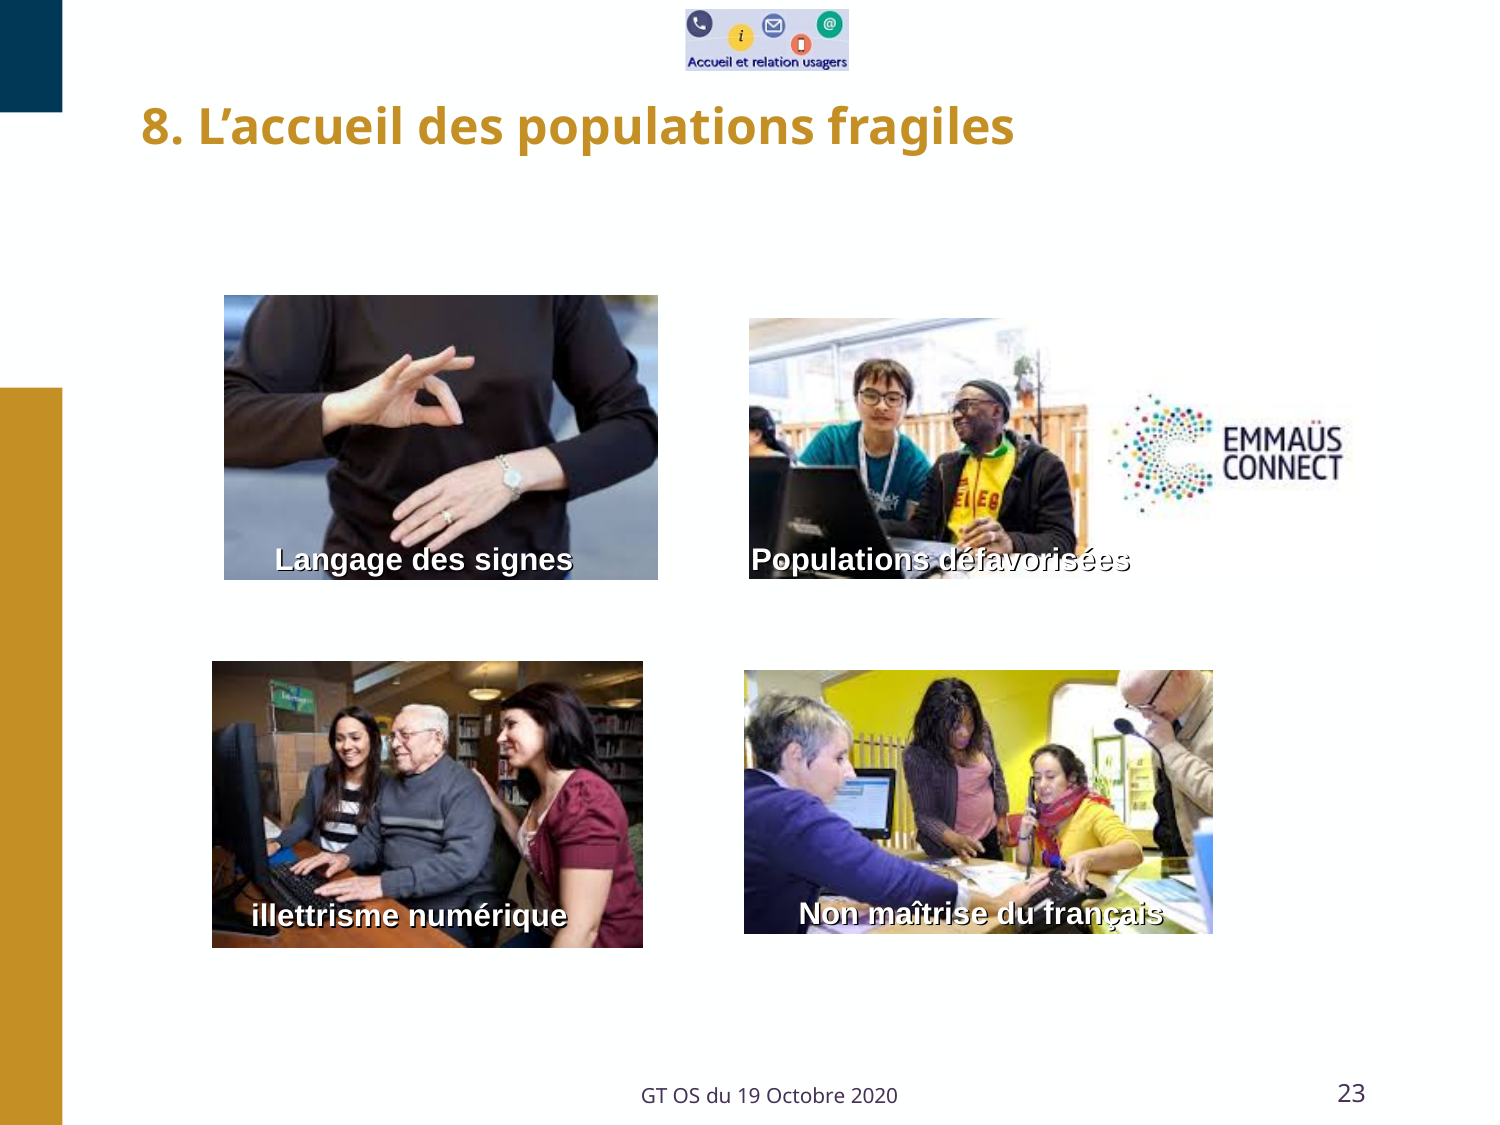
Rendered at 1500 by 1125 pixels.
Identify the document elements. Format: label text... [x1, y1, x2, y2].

picture [744, 670, 1213, 934]
picture [224, 295, 658, 580]
picture [749, 318, 1371, 579]
text_box illettrisme numérique [236, 888, 658, 948]
text_box Non maîtrise du français [783, 885, 1205, 945]
picture [685, 9, 849, 70]
title 8. L’accueil des populations fragiles [141, 70, 1428, 186]
text_box Populations défavorisées [736, 531, 1158, 591]
text_box Langage des signes [259, 531, 681, 591]
picture [212, 661, 643, 948]
